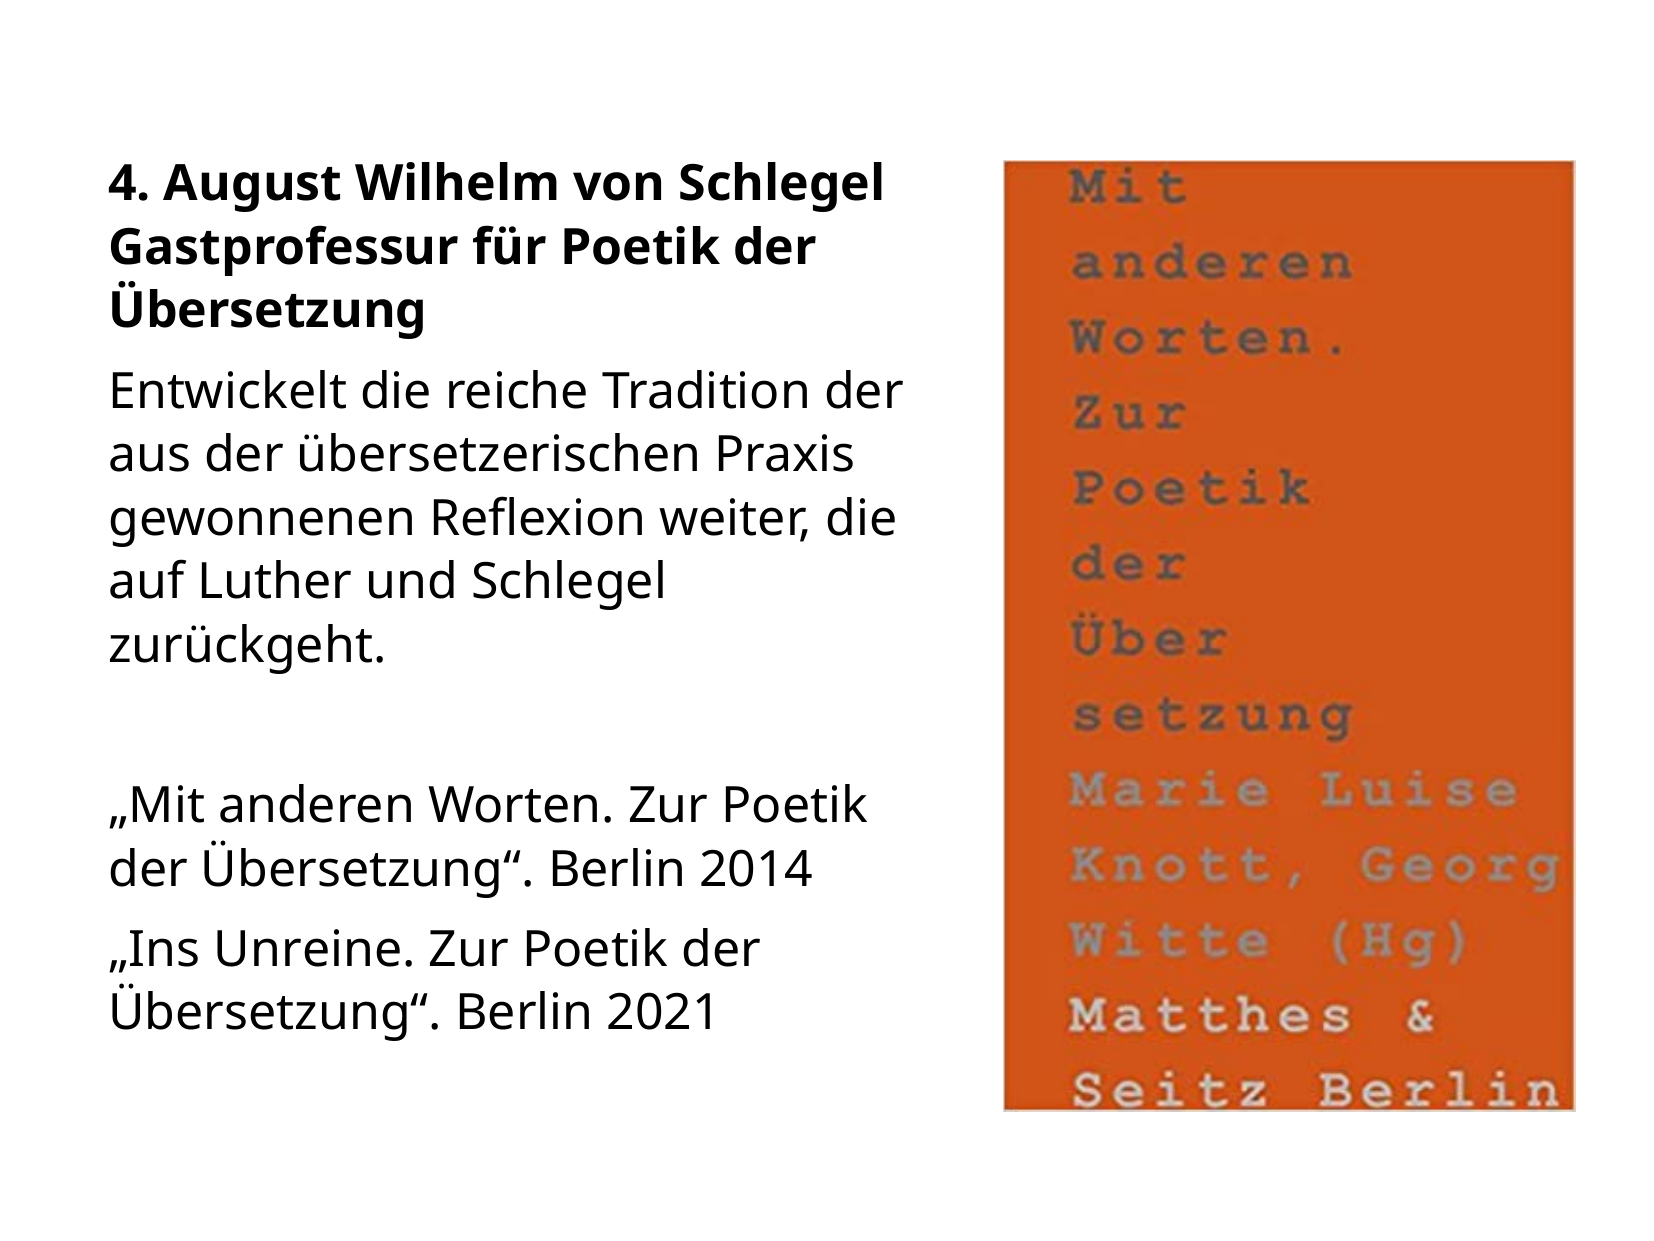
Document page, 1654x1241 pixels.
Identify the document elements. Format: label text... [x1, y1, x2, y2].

text_box 4. August Wilhelm von Schlegel Gastprofessur für Poetik der Übersetzung Entwickelt die reiche Tradition der aus der übersetzerischen Praxis gewonnenen Reflexion weiter, die auf Luther und Schlegel zurückgeht. „Mit anderen Worten. Zur Poetik der Übersetzung“. Berlin 2014 „Ins Unreine. Zur Poetik der Übersetzung“. Berlin 2021 [93, 139, 923, 1052]
picture [1003, 160, 1576, 1112]
